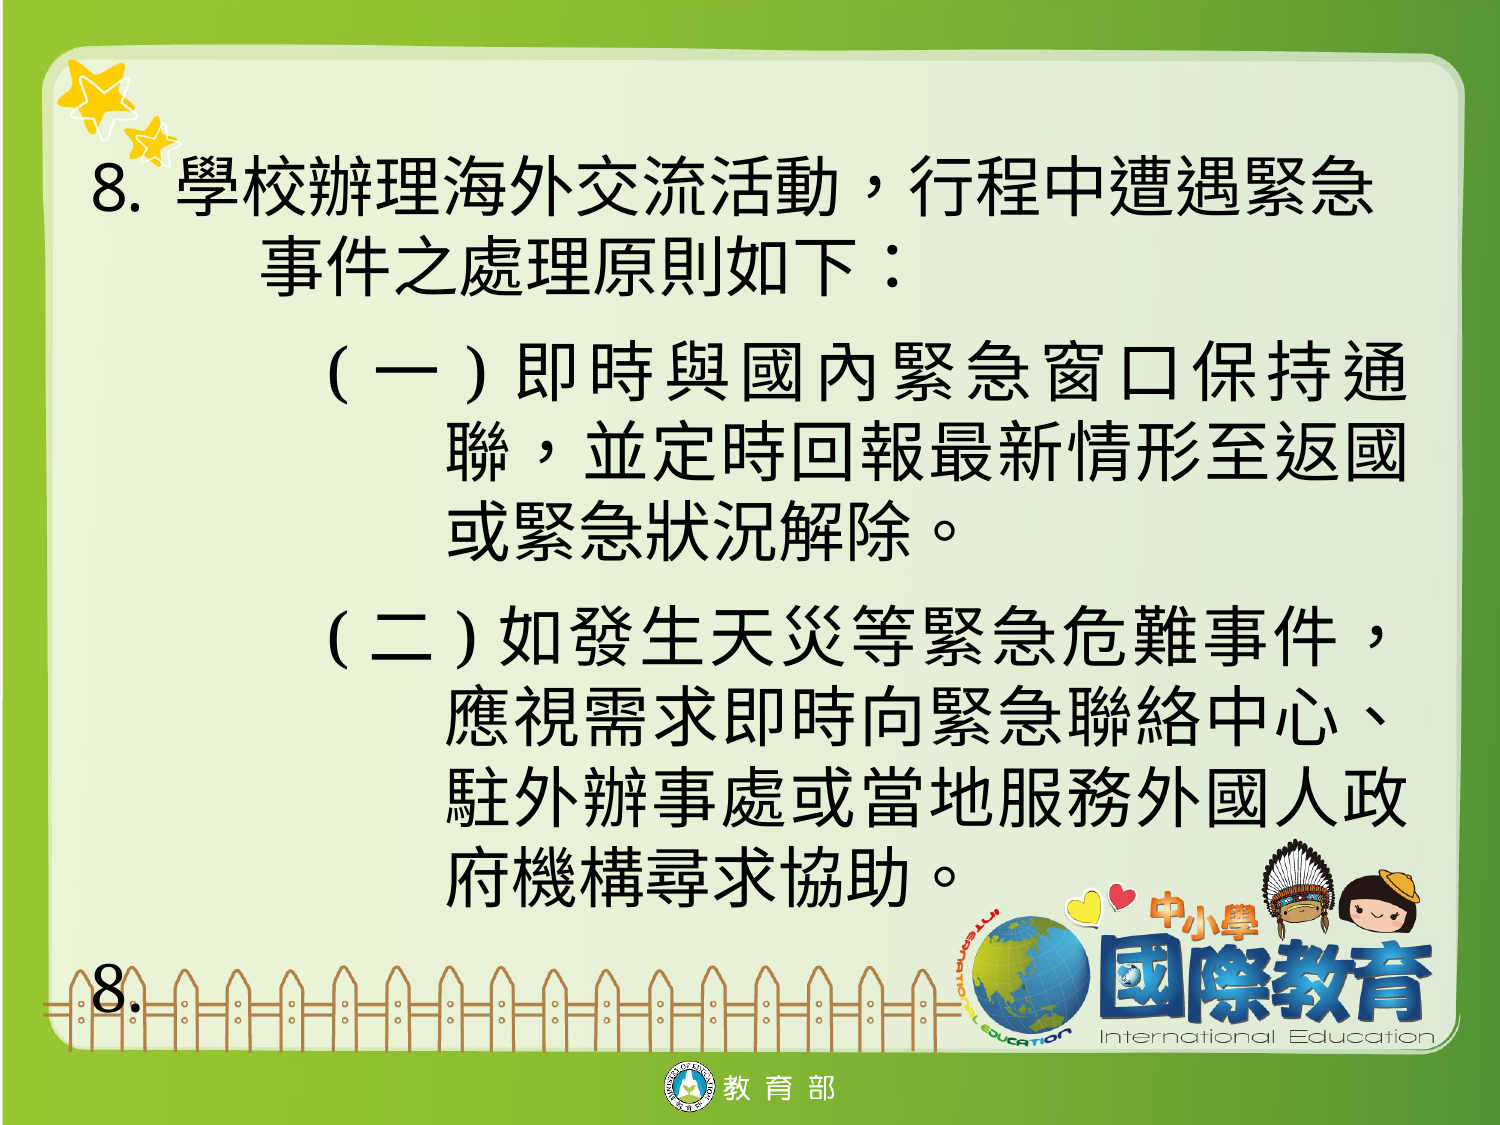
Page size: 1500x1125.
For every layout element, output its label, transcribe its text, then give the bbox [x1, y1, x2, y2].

list 學校辦理海外交流活動，行程中遭遇緊急事件之處理原則如下： (一)即時與國內緊急窗口保持通聯，並定時回報最新情形至返國或緊急狀況解除。 (二)如發生天災等緊急危難事件，應視需求即時向緊急聯絡中心、駐外辦事處或當地服務外國人政府機構尋求協助。 [75, 137, 1426, 1005]
